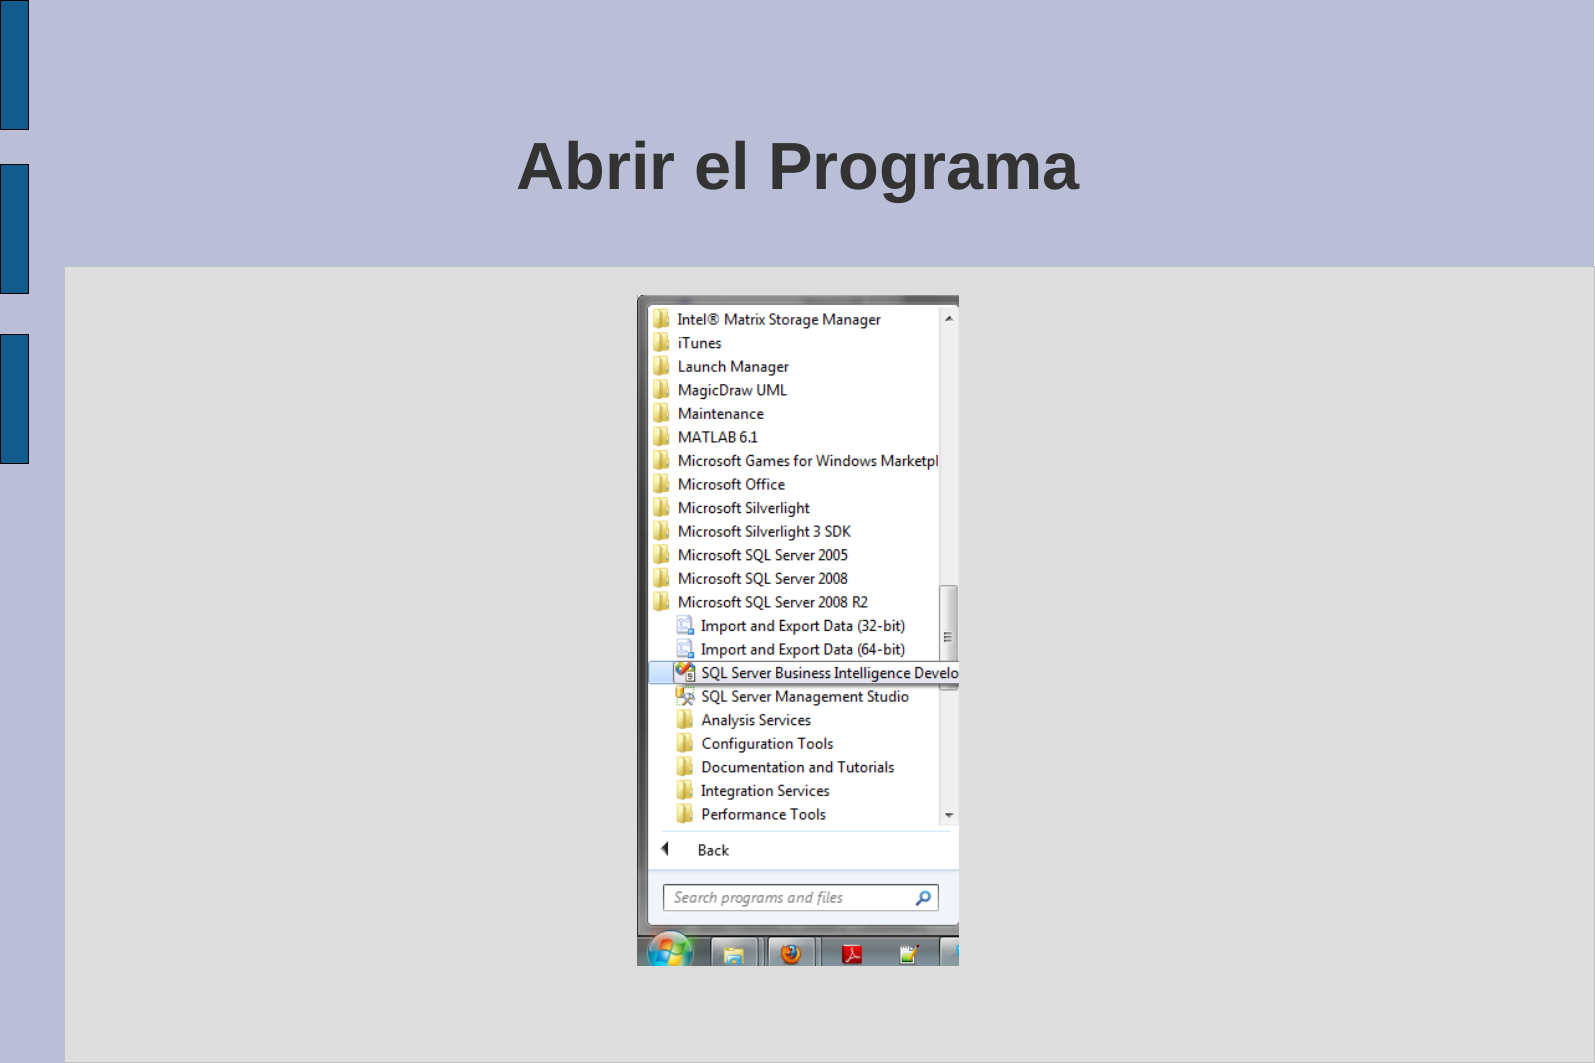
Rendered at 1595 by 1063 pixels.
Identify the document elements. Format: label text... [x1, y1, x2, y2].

title Abrir el Programa [117, 78, 1479, 256]
picture [637, 295, 959, 966]
